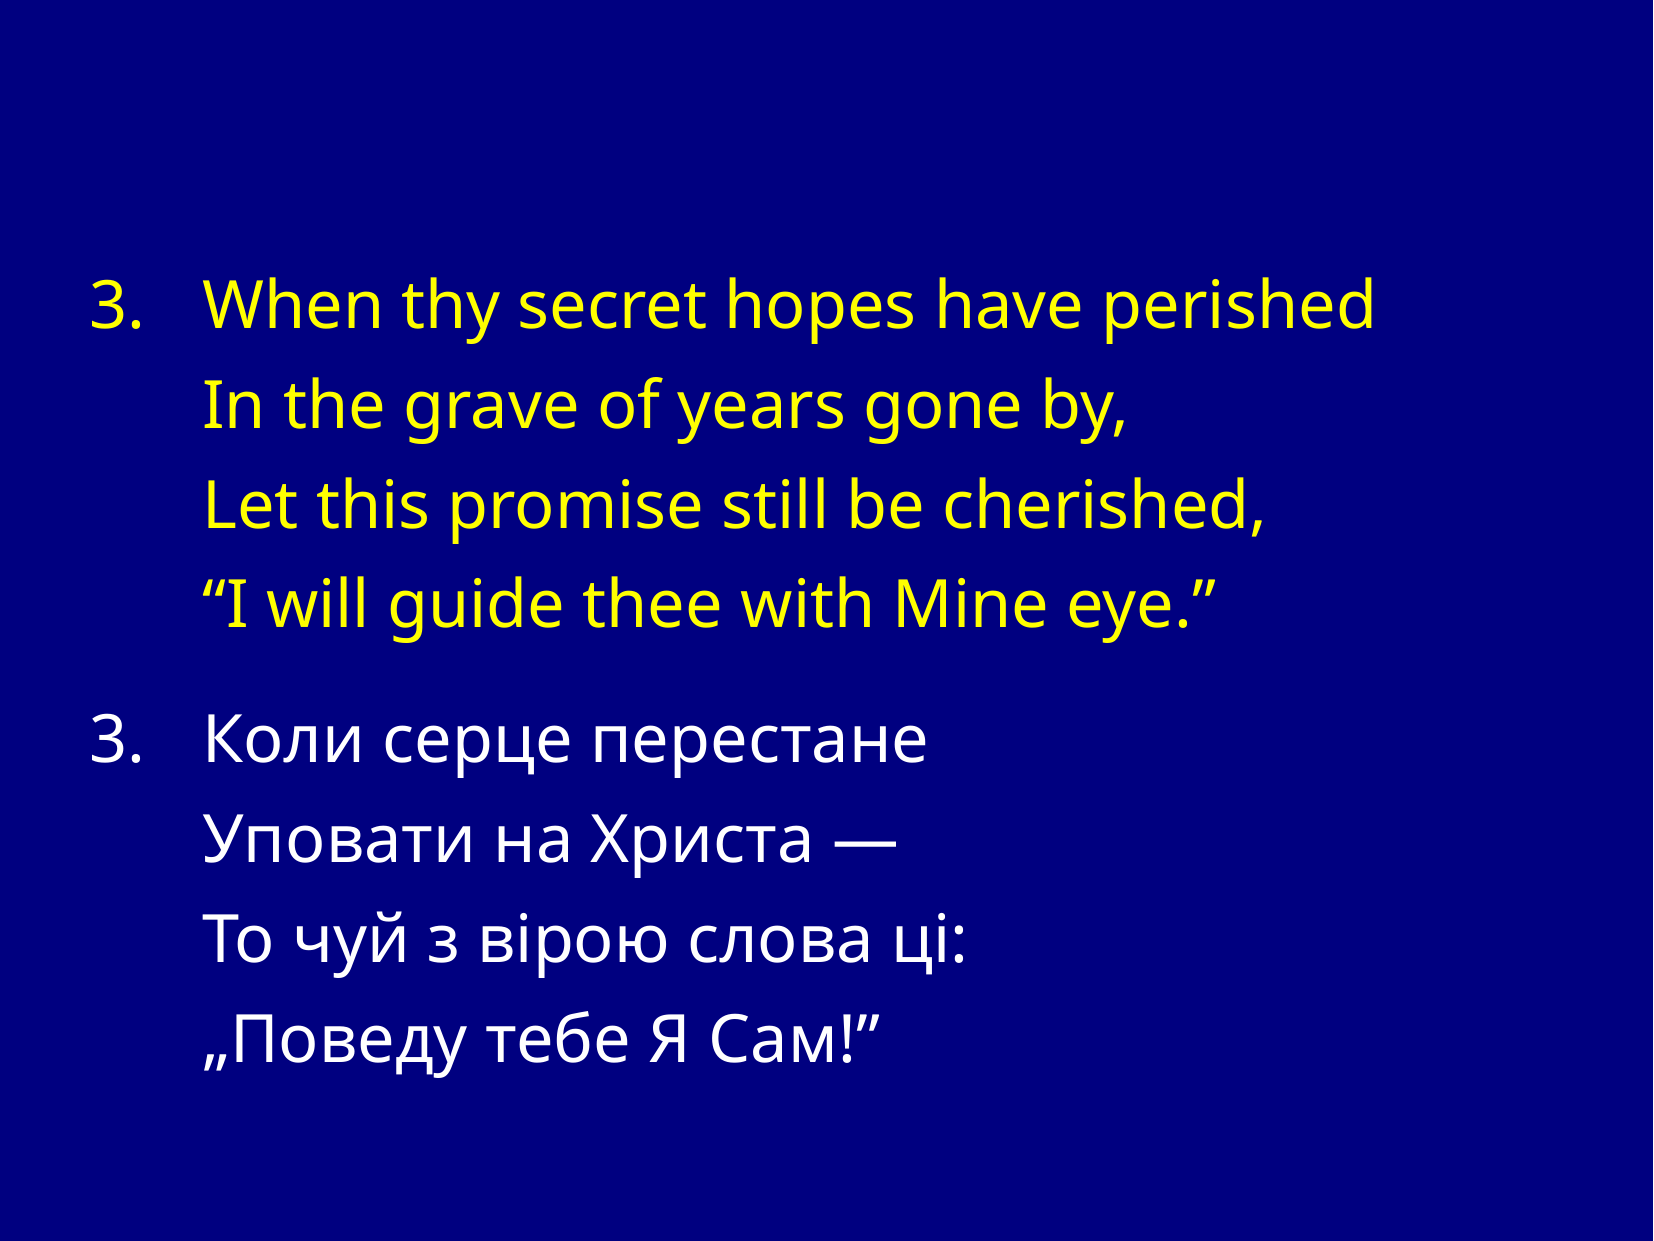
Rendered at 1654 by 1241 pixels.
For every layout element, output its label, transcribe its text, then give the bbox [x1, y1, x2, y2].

text_box 3. Коли серце перестане Уповати на Христа ― То чуй з вірою слова ці: „Поведу тебе Я Сам!” [75, 675, 1576, 1163]
text_box 3. When thy secret hopes have perished In the grave of years gone by, Let this promise still be cherished, “I will guide thee with Mine eye.” [75, 150, 1576, 638]
